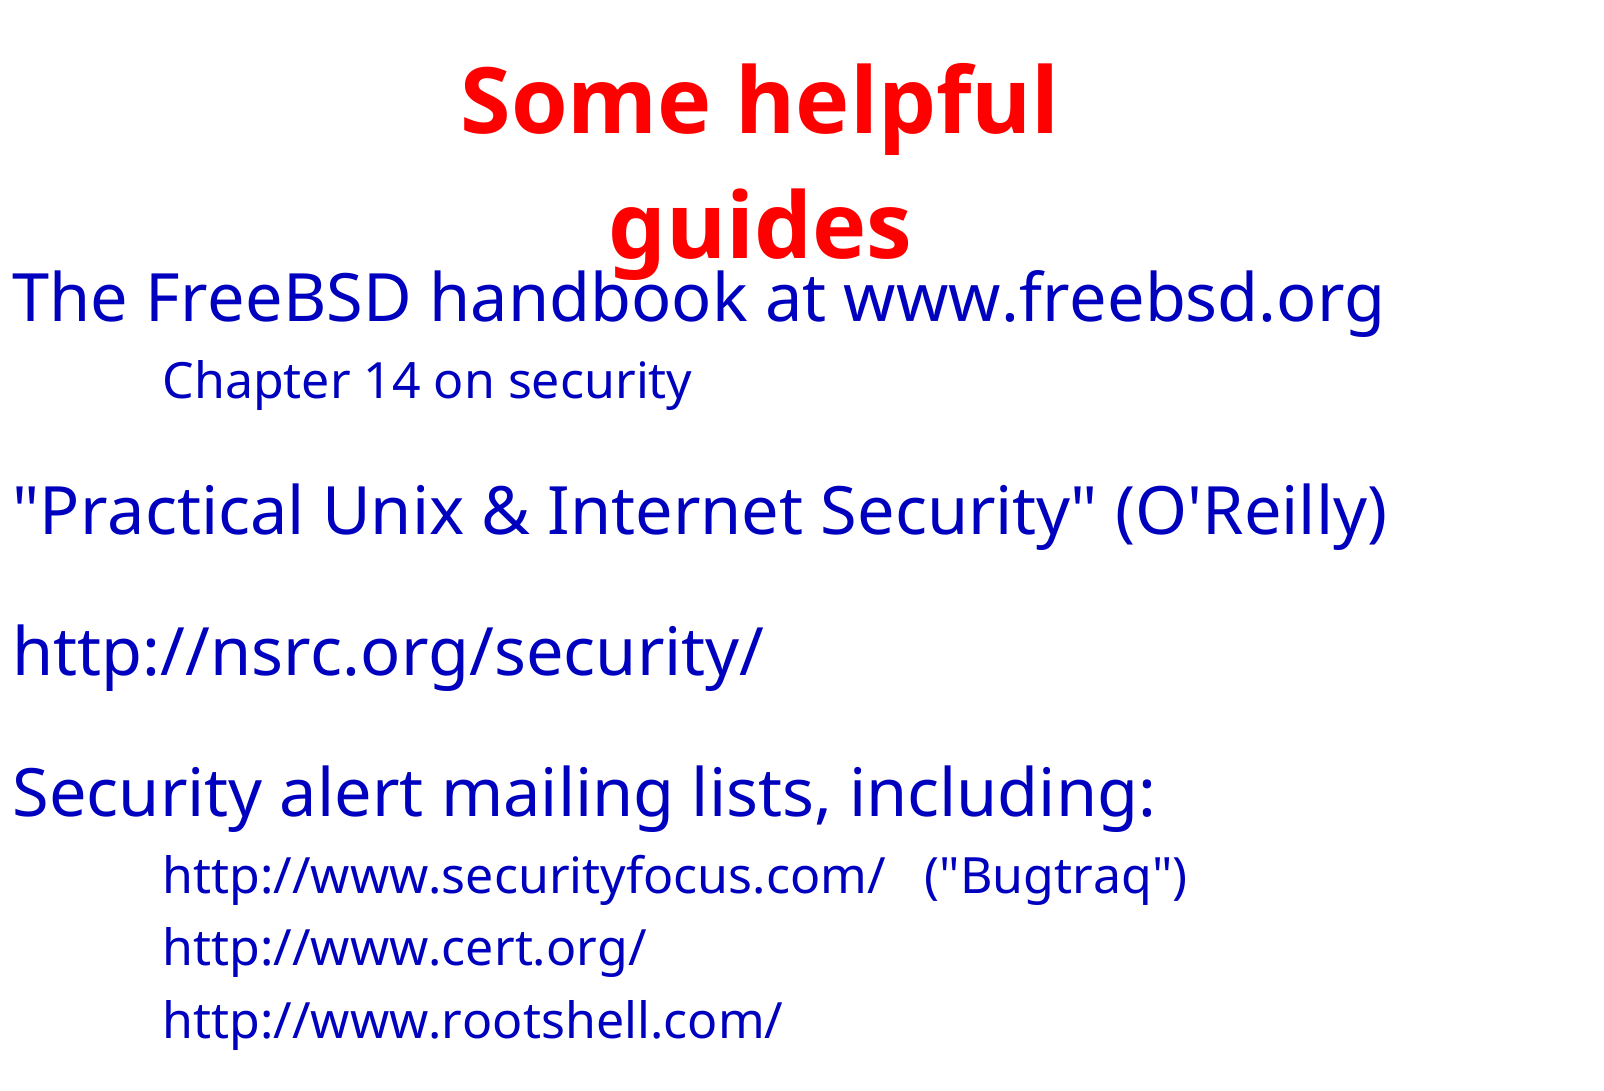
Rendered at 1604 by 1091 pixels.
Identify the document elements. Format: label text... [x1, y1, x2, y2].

title Some helpful guides [305, 35, 1215, 147]
list The FreeBSD handbook at www.freebsd.org Chapter 14 on security "Practical Unix & Internet Security" (O'Reilly) http://nsrc.org/security/ Security alert mailing lists, including: http://www.securityfocus.com/ ("Bugtraq") http://www.cert.org/ http://www.rootshell.com/ [12, 250, 1408, 977]
